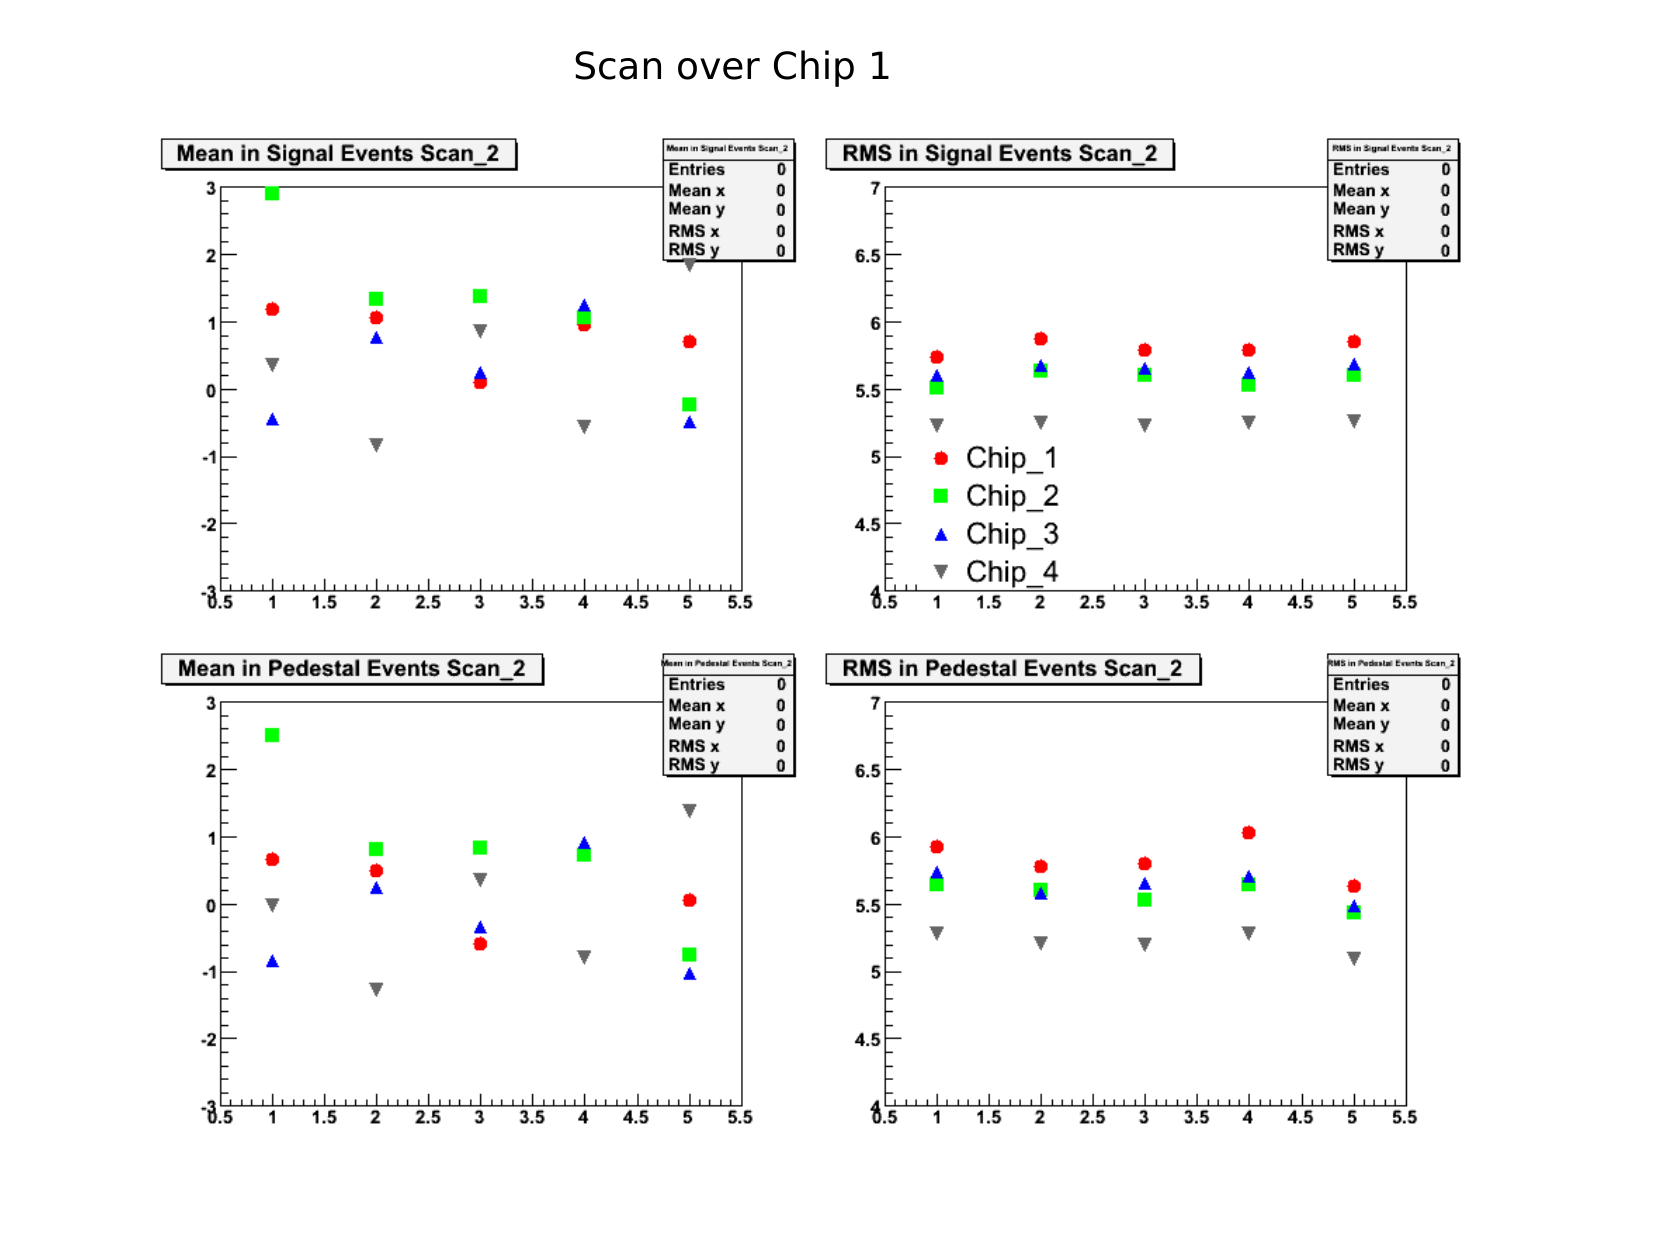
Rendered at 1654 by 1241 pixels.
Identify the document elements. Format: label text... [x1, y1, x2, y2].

text_box Scan over Chip 1 [558, 37, 901, 96]
picture [150, 133, 1479, 1163]
